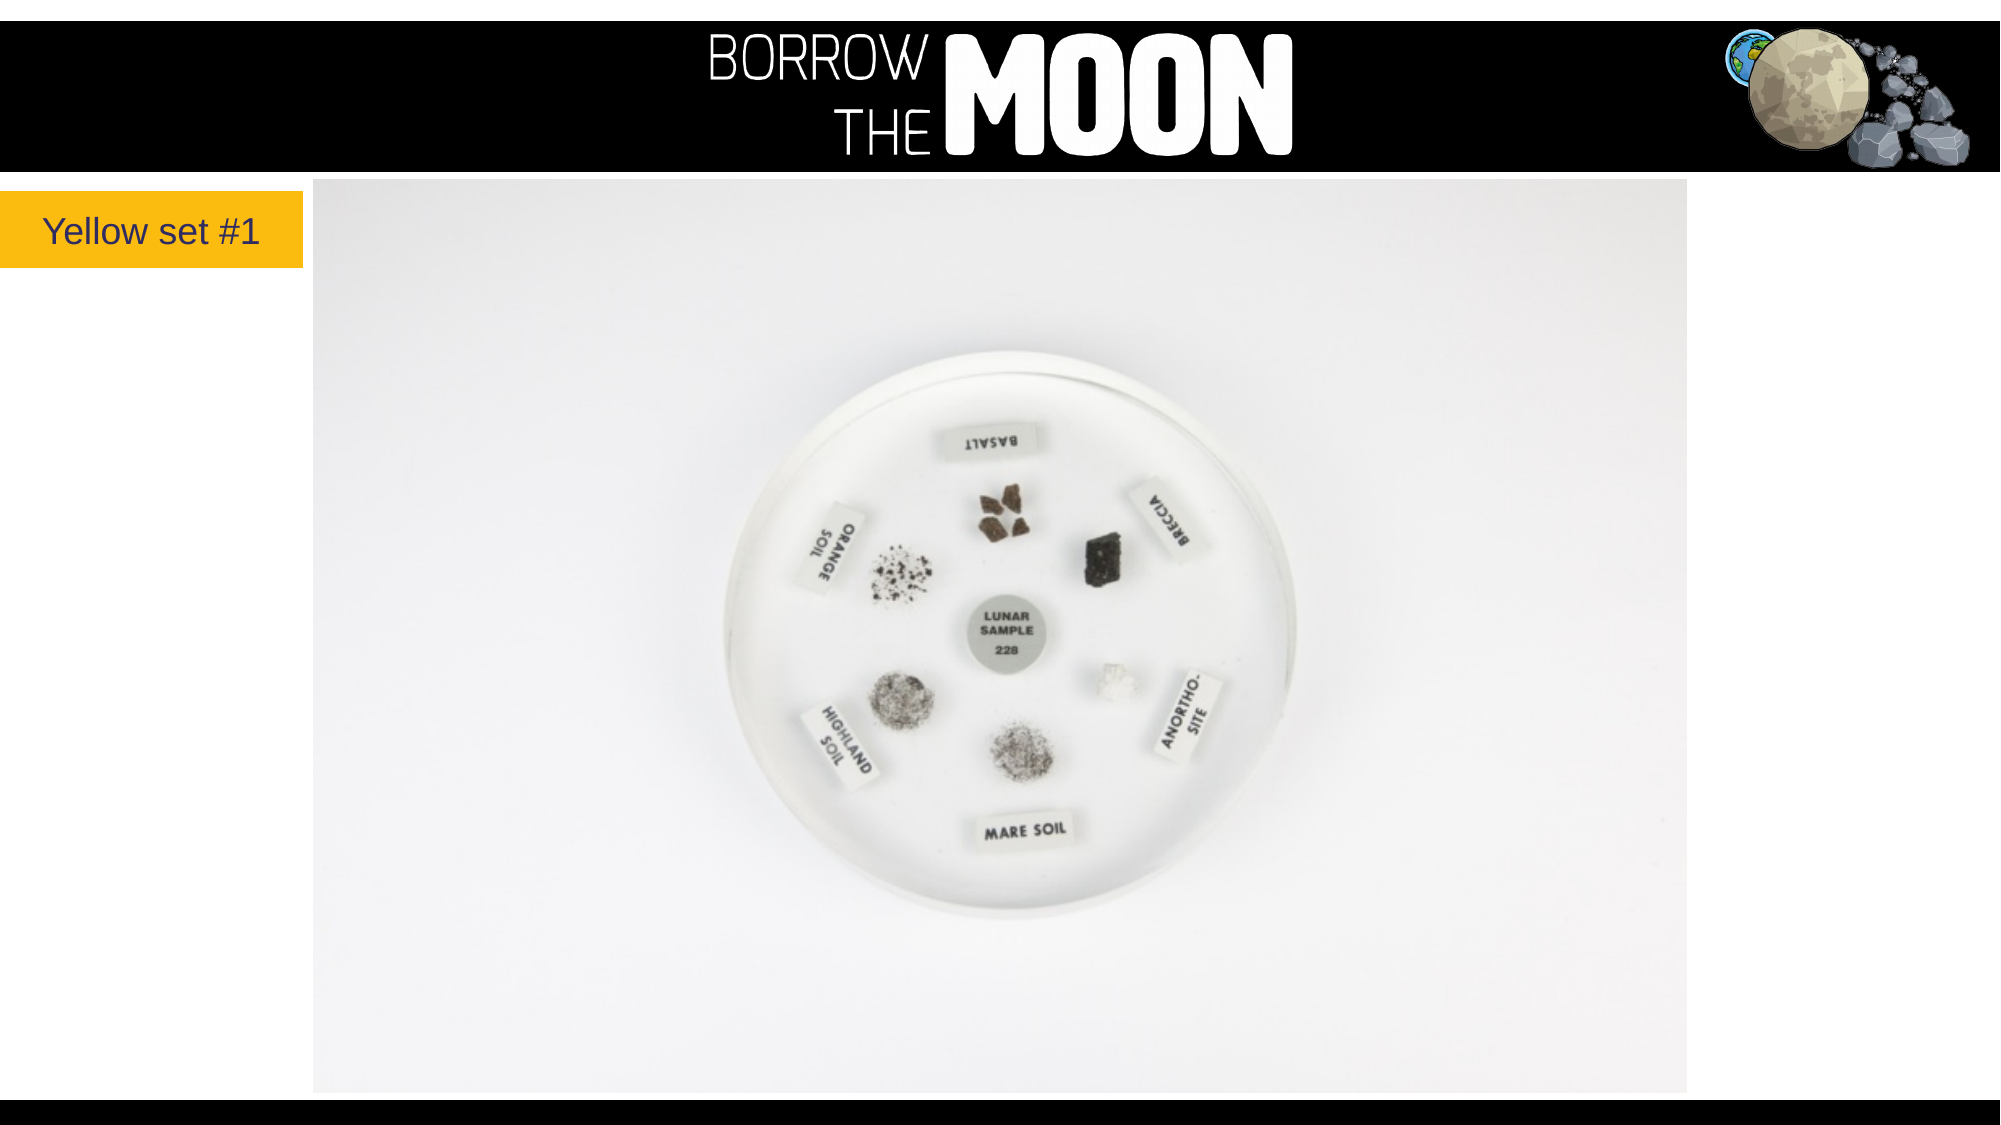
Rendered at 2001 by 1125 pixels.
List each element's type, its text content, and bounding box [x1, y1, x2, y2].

picture [313, 179, 1687, 1093]
text_box Yellow set #1 [0, 191, 303, 268]
